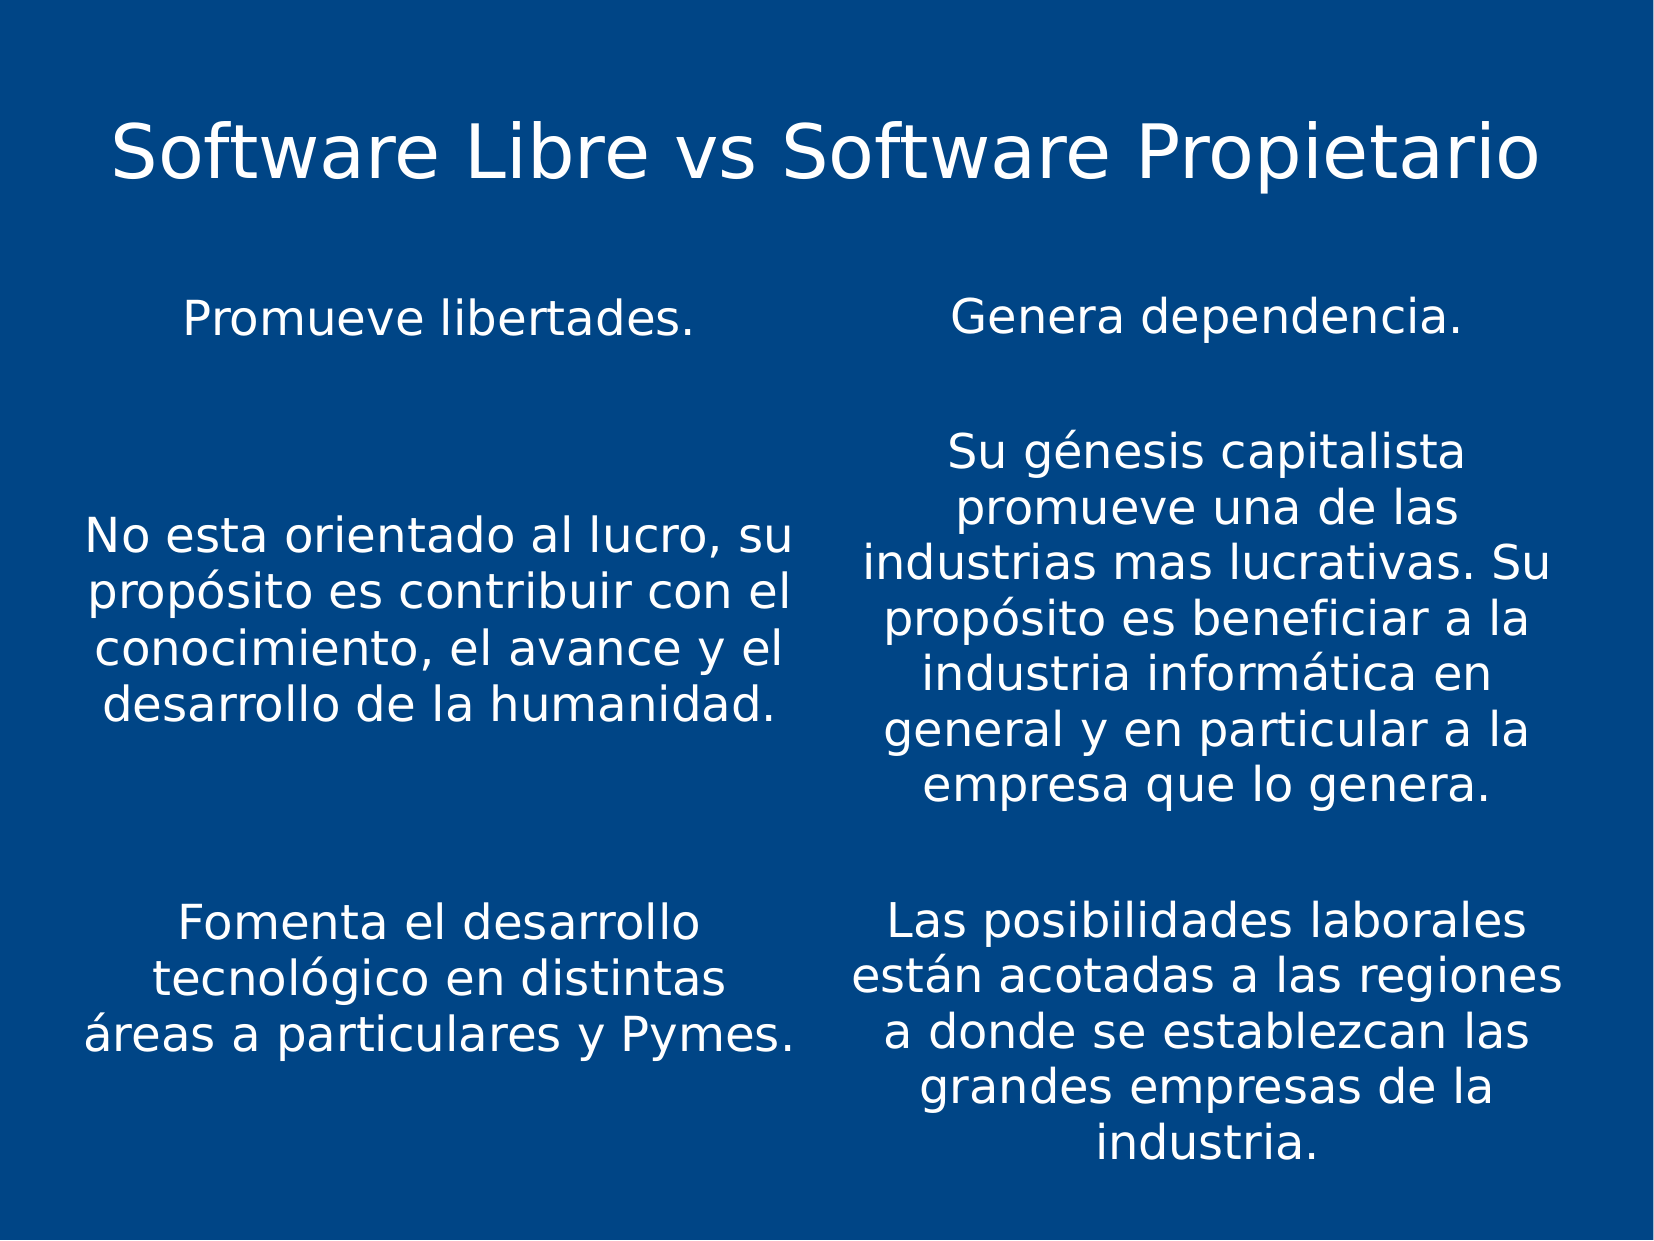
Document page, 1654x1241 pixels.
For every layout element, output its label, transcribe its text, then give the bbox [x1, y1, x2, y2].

list Promueve libertades. No esta orientado al lucro, su propósito es contribuir con el conocimiento, el avance y el desarrollo de la humanidad. Fomenta el desarrollo tecnológico en distintas áreas a particulares y Pymes. [82, 290, 798, 1152]
title Software Libre vs Software Propietario [82, 49, 1571, 257]
list Genera dependencia. Su génesis capitalista promueve una de las industrias mas lucrativas. Su propósito es beneficiar a la industria informática en general y en particular a la empresa que lo genera. Las posibilidades laborales están acotadas a las regiones a donde se establezcan las grandes empresas de la industria. [850, 289, 1565, 1182]
